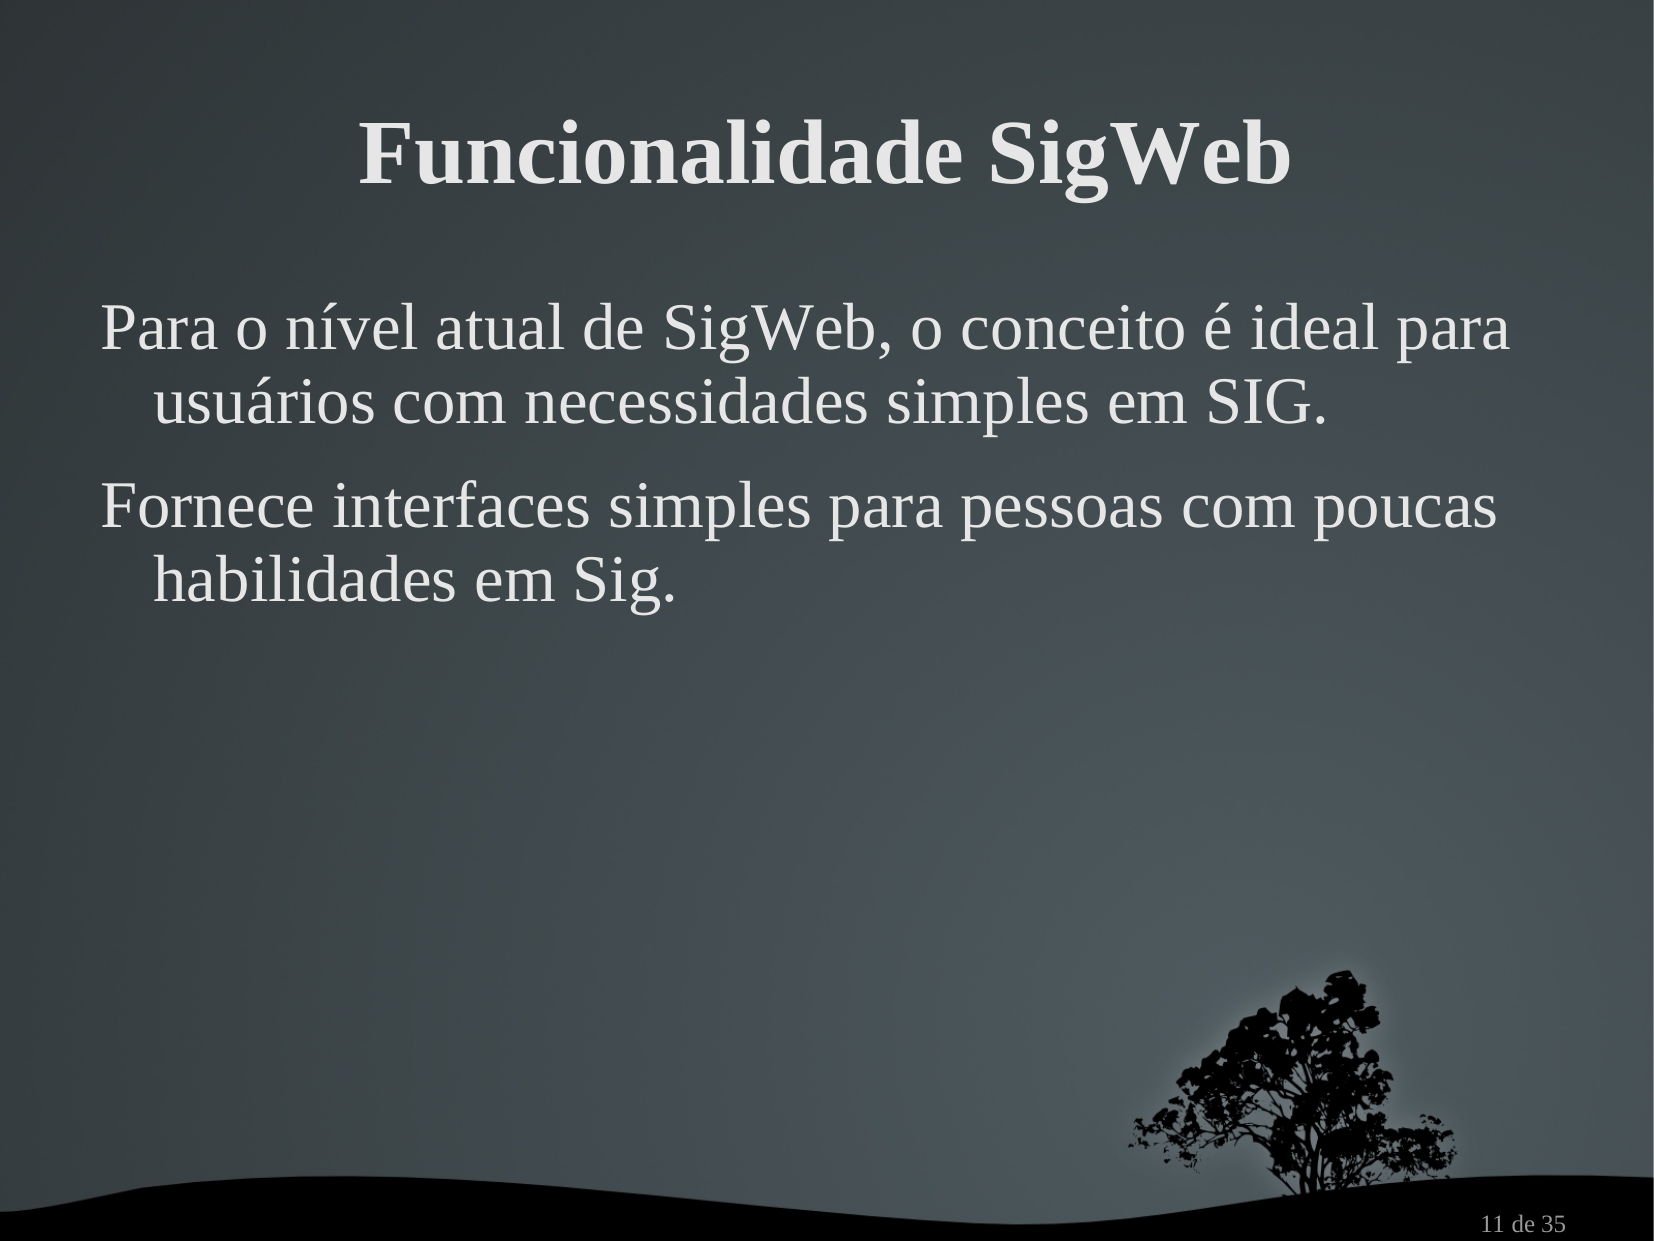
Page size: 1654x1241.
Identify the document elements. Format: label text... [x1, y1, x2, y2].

picture [0, 0, 1654, 1241]
list Para o nível atual de SigWeb, o conceito é ideal para usuários com necessidades simples em SIG. Fornece interfaces simples para pessoas com poucas habilidades em Sig. [82, 290, 1571, 1094]
title Funcionalidade SigWeb [82, 56, 1571, 250]
